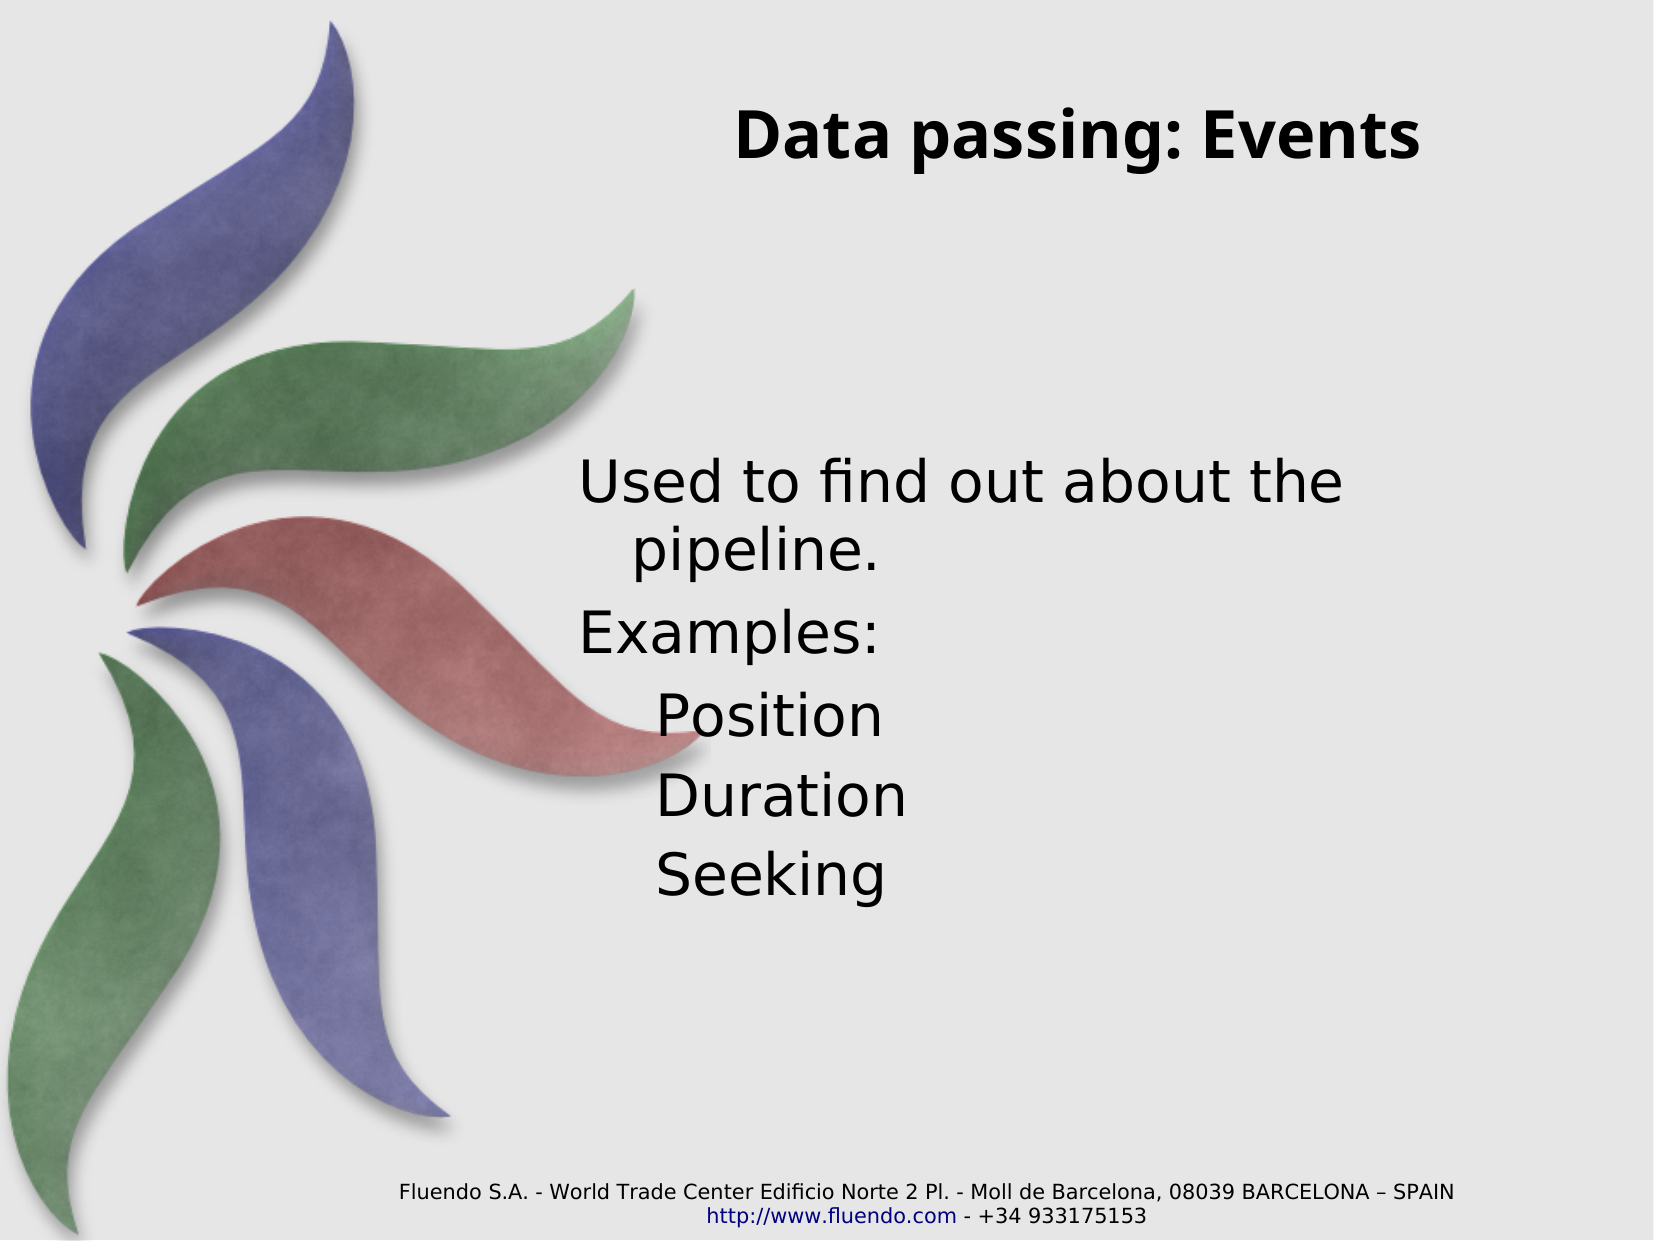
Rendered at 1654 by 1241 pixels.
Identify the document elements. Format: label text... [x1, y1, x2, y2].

list Used to find out about the pipeline. Examples: Position Duration Seeking [561, 236, 1595, 1123]
title Data passing: Events [561, 59, 1595, 207]
picture [0, 0, 711, 1241]
